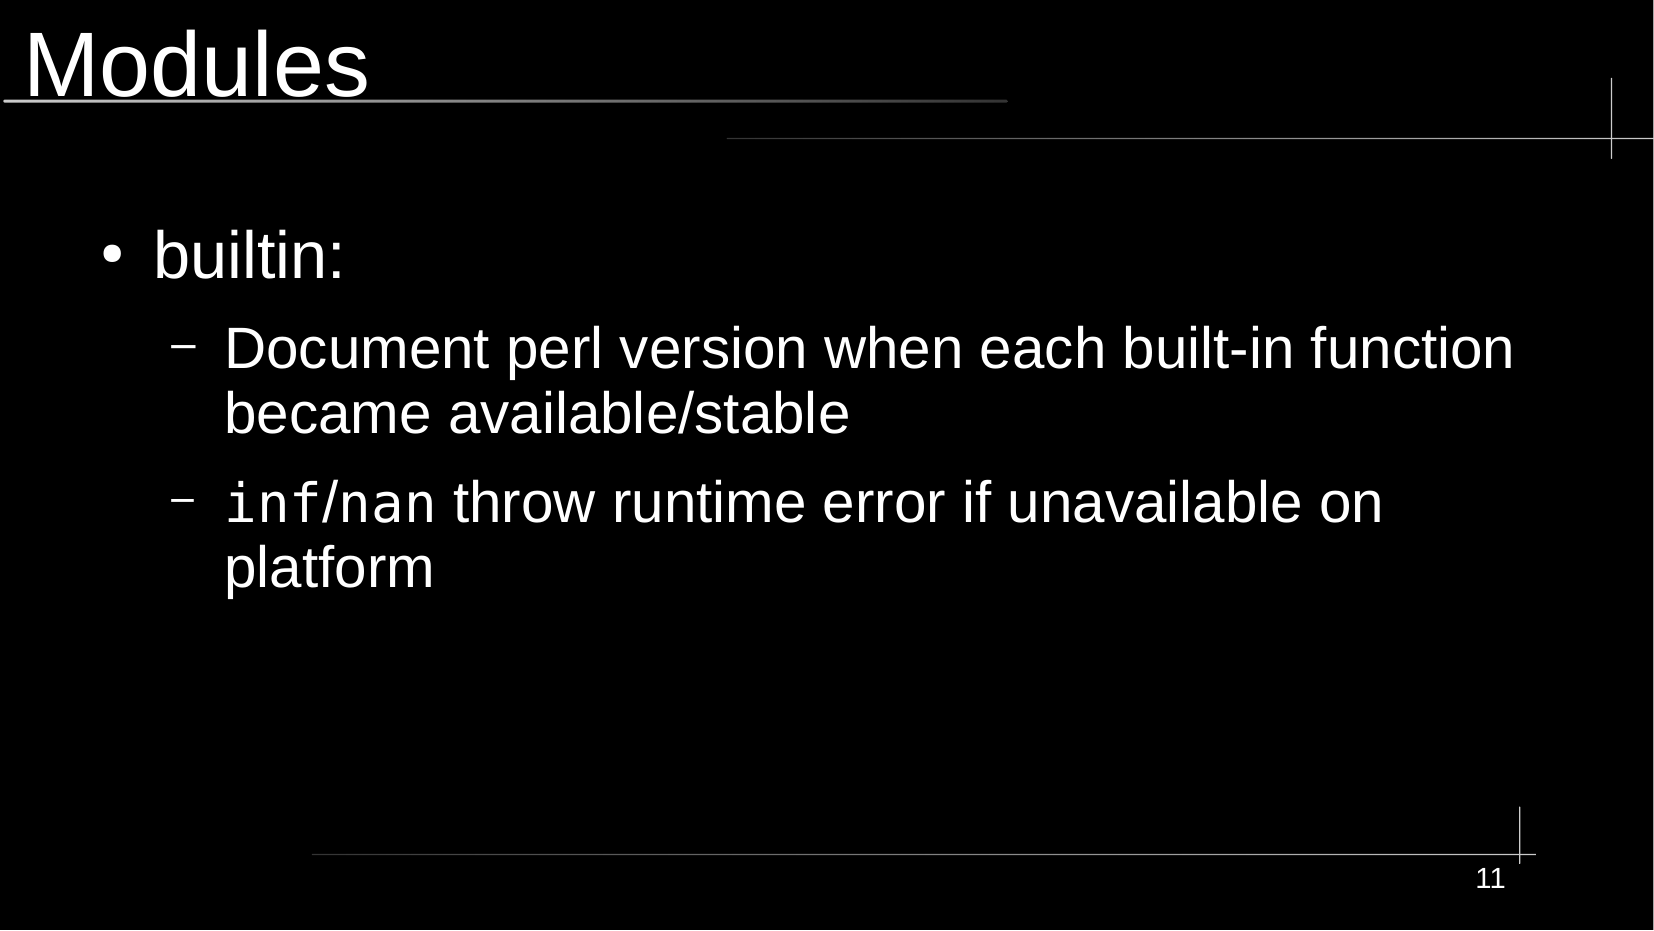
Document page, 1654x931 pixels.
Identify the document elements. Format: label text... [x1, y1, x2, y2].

list builtin: Document perl version when each built-in function became available/stable inf/nan throw runtime error if unavailable on platform [82, 217, 1571, 758]
title Modules [23, 11, 1589, 119]
